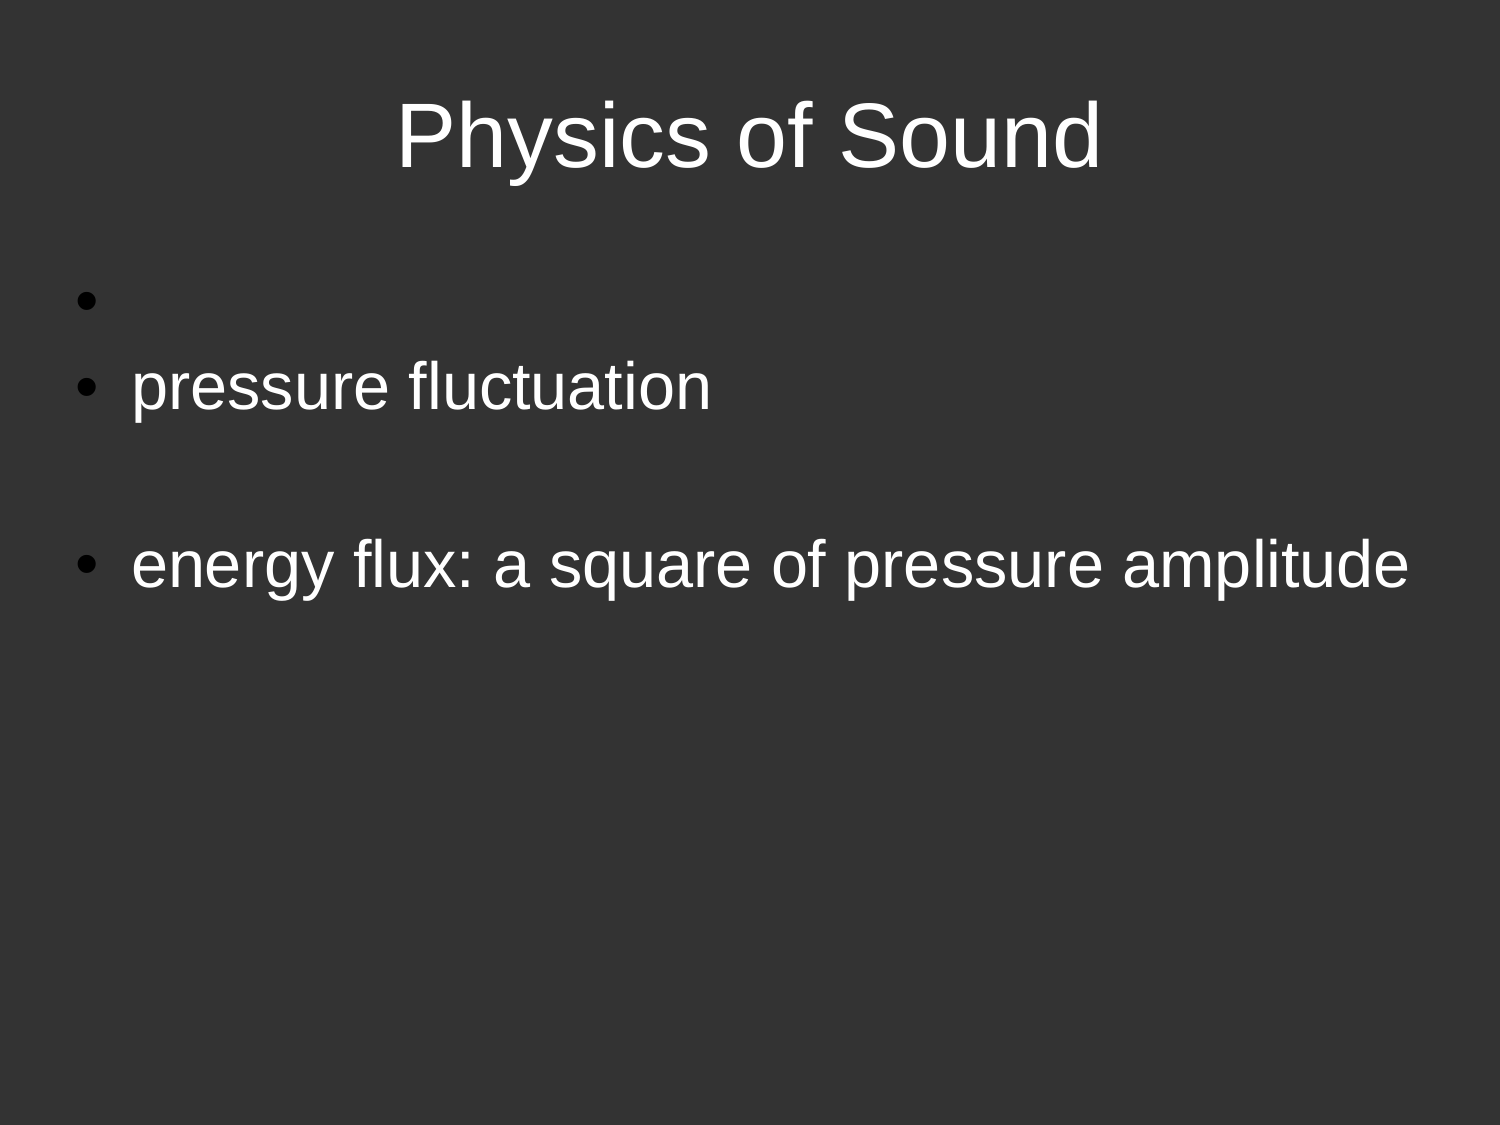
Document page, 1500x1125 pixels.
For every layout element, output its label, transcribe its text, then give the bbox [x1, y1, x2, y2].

list pressure fluctuation energy flux: a square of pressure amplitude [75, 262, 1425, 1005]
title Physics of Sound [75, 21, 1425, 257]
